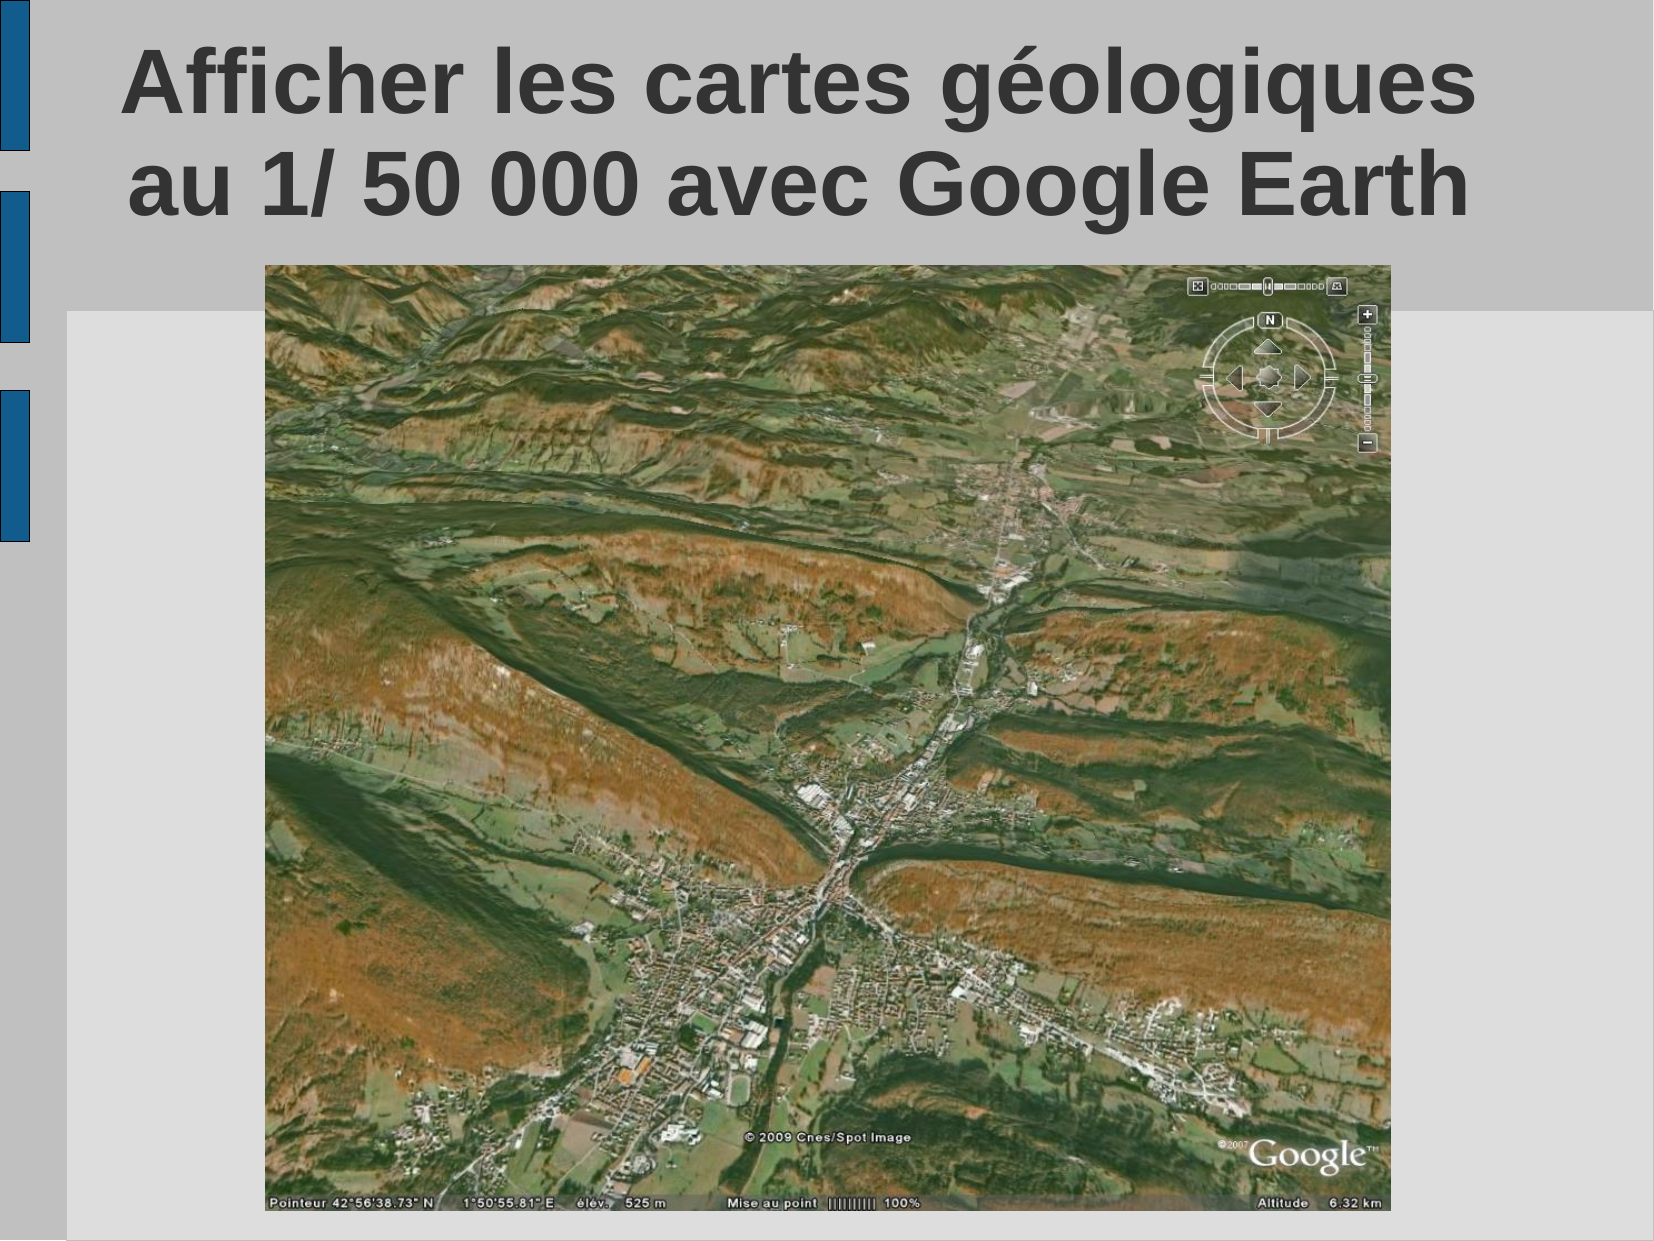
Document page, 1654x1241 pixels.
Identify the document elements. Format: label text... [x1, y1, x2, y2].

title Afficher les cartes géologiques au 1/ 50 000 avec Google Earth [93, 29, 1506, 237]
picture [265, 265, 1391, 1211]
